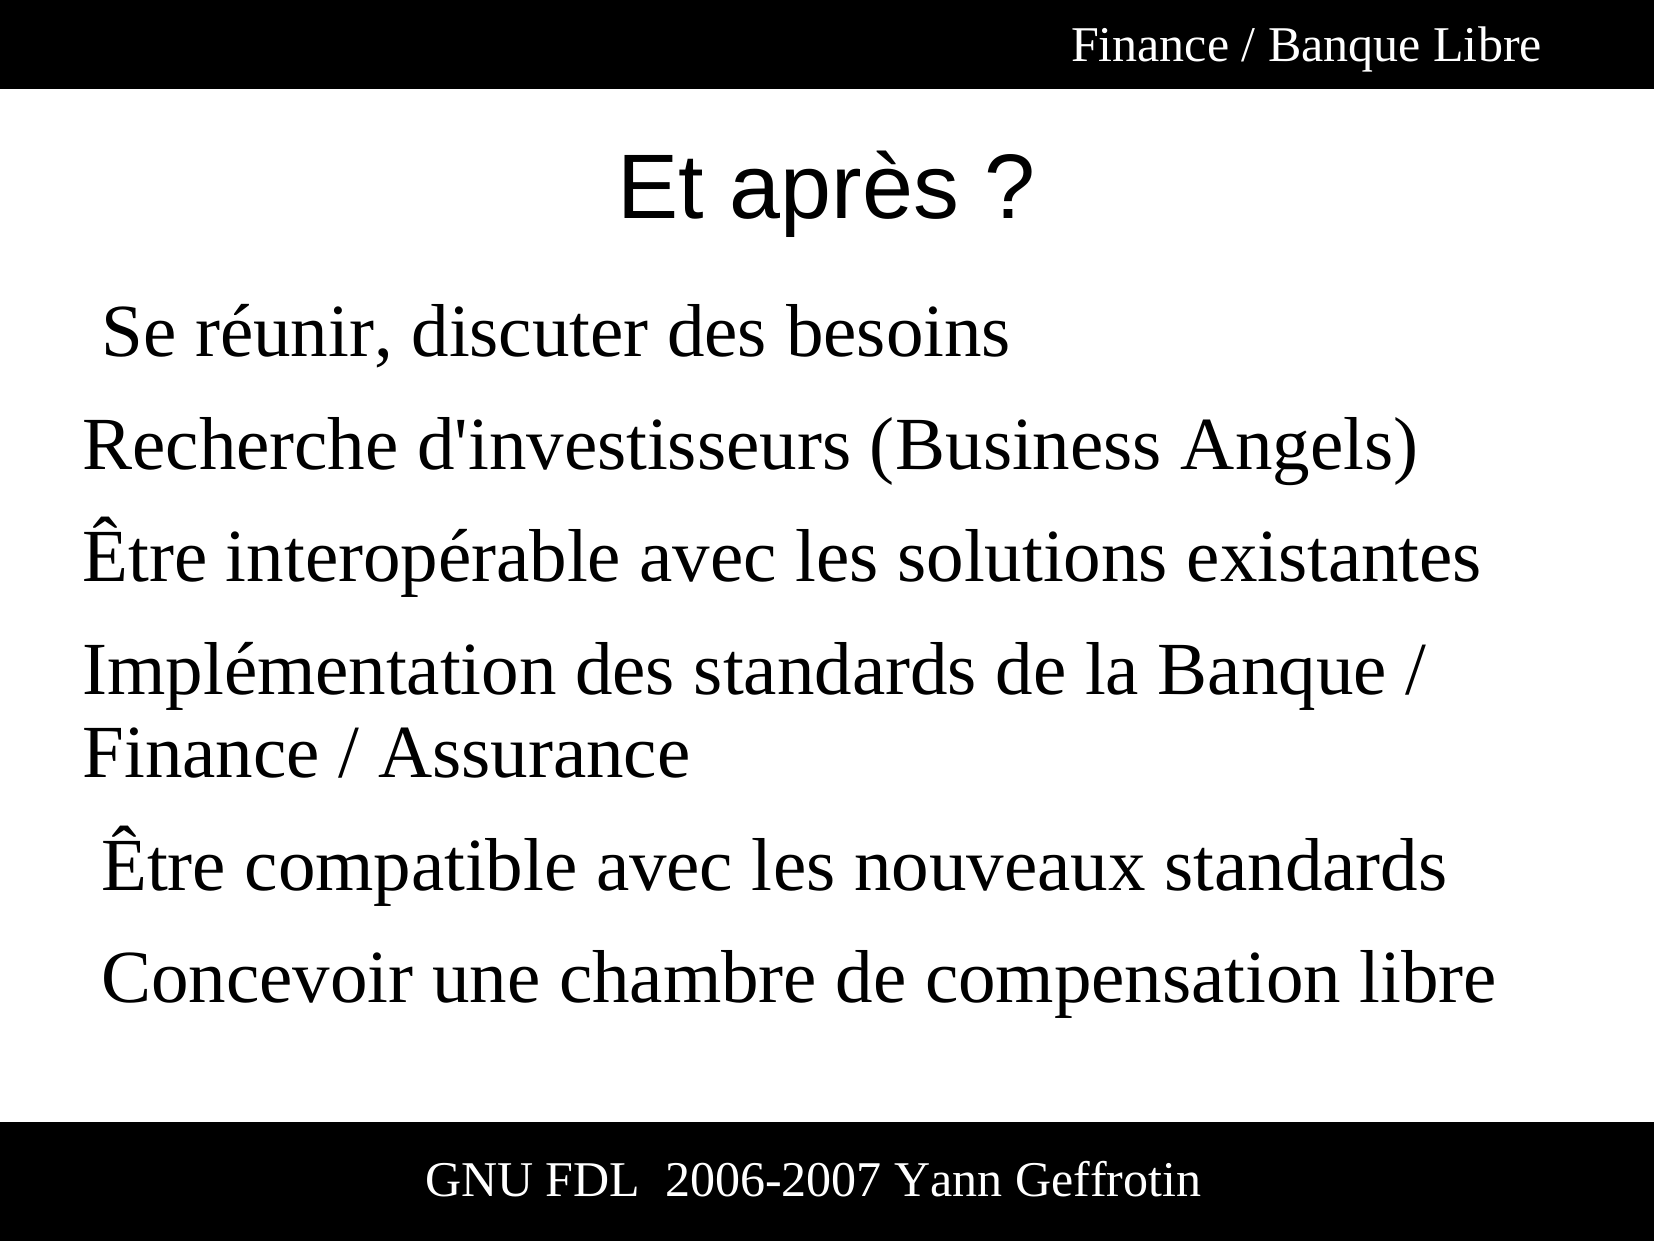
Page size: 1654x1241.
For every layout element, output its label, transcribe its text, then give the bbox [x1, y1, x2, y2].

title Et après ? [82, 118, 1571, 257]
list Se réunir, discuter des besoins Recherche d'investisseurs (Business Angels) Être interopérable avec les solutions existantes Implémentation des standards de la Banque / Finance / Assurance Être compatible avec les nouveaux standards Concevoir une chambre de compensation libre [82, 290, 1571, 1109]
